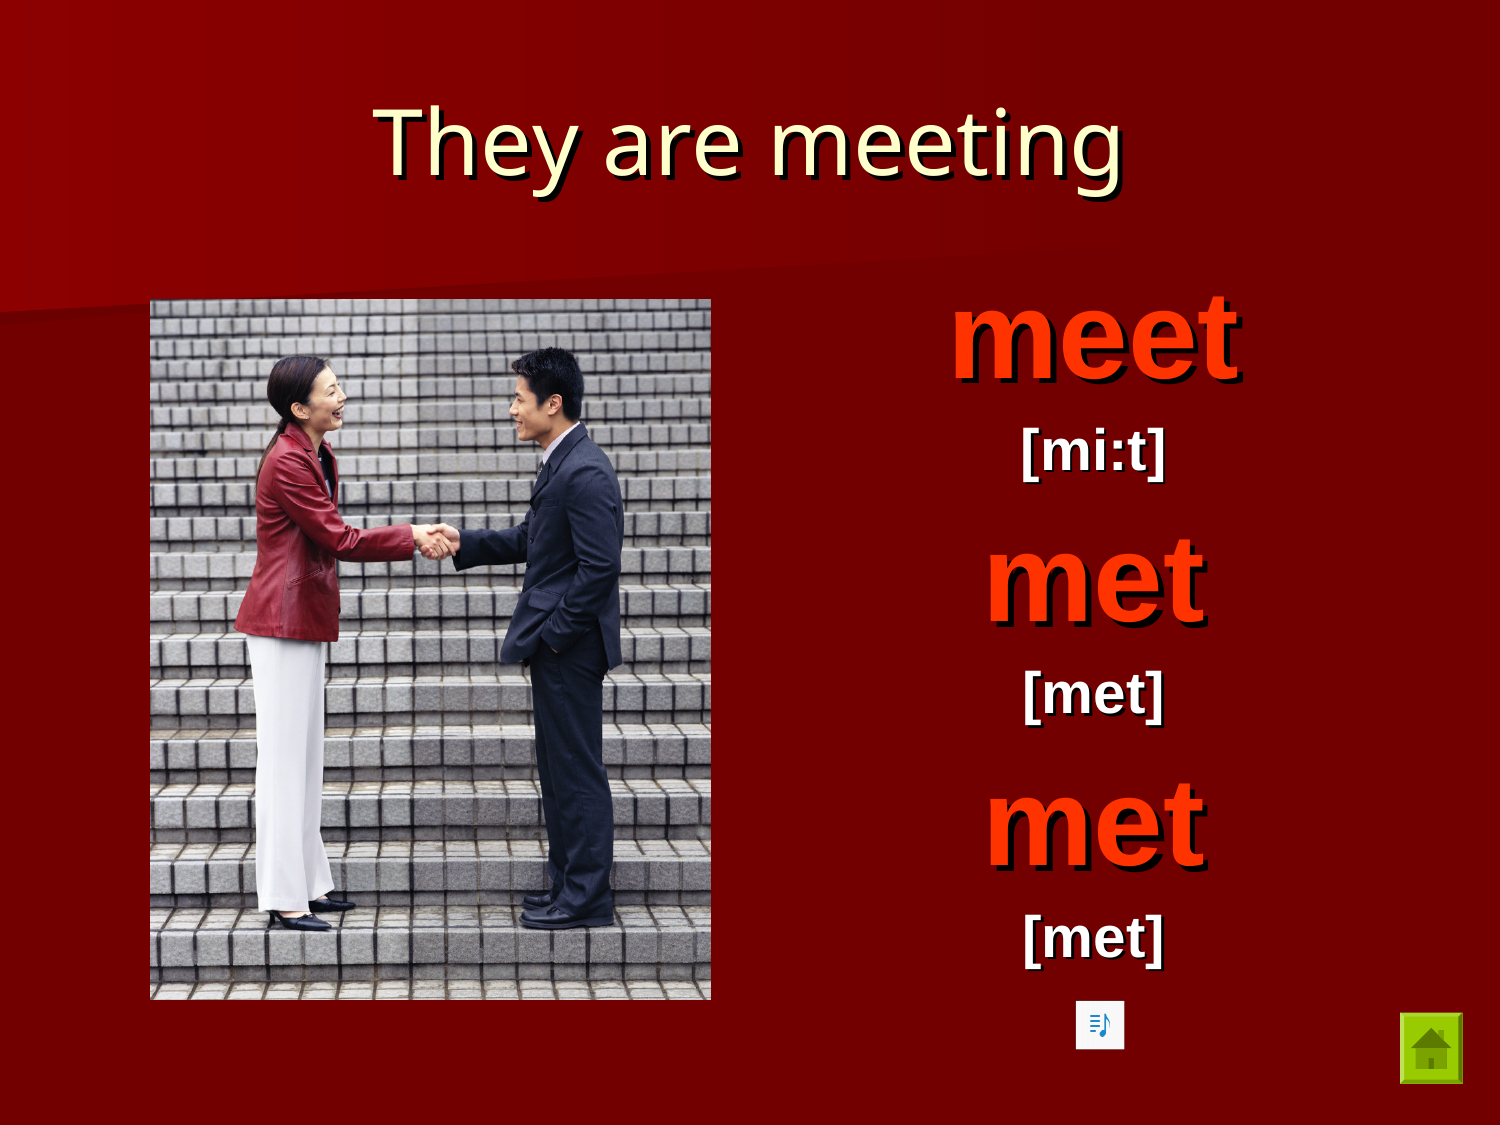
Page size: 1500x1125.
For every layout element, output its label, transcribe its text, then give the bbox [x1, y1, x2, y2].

title They are meeting [75, 45, 1426, 233]
text_box [1401, 1012, 1463, 1084]
text_box [1074, 999, 1126, 1051]
picture [150, 299, 711, 1000]
list meet [mi:t] met [met] met [met] [762, 262, 1426, 1000]
